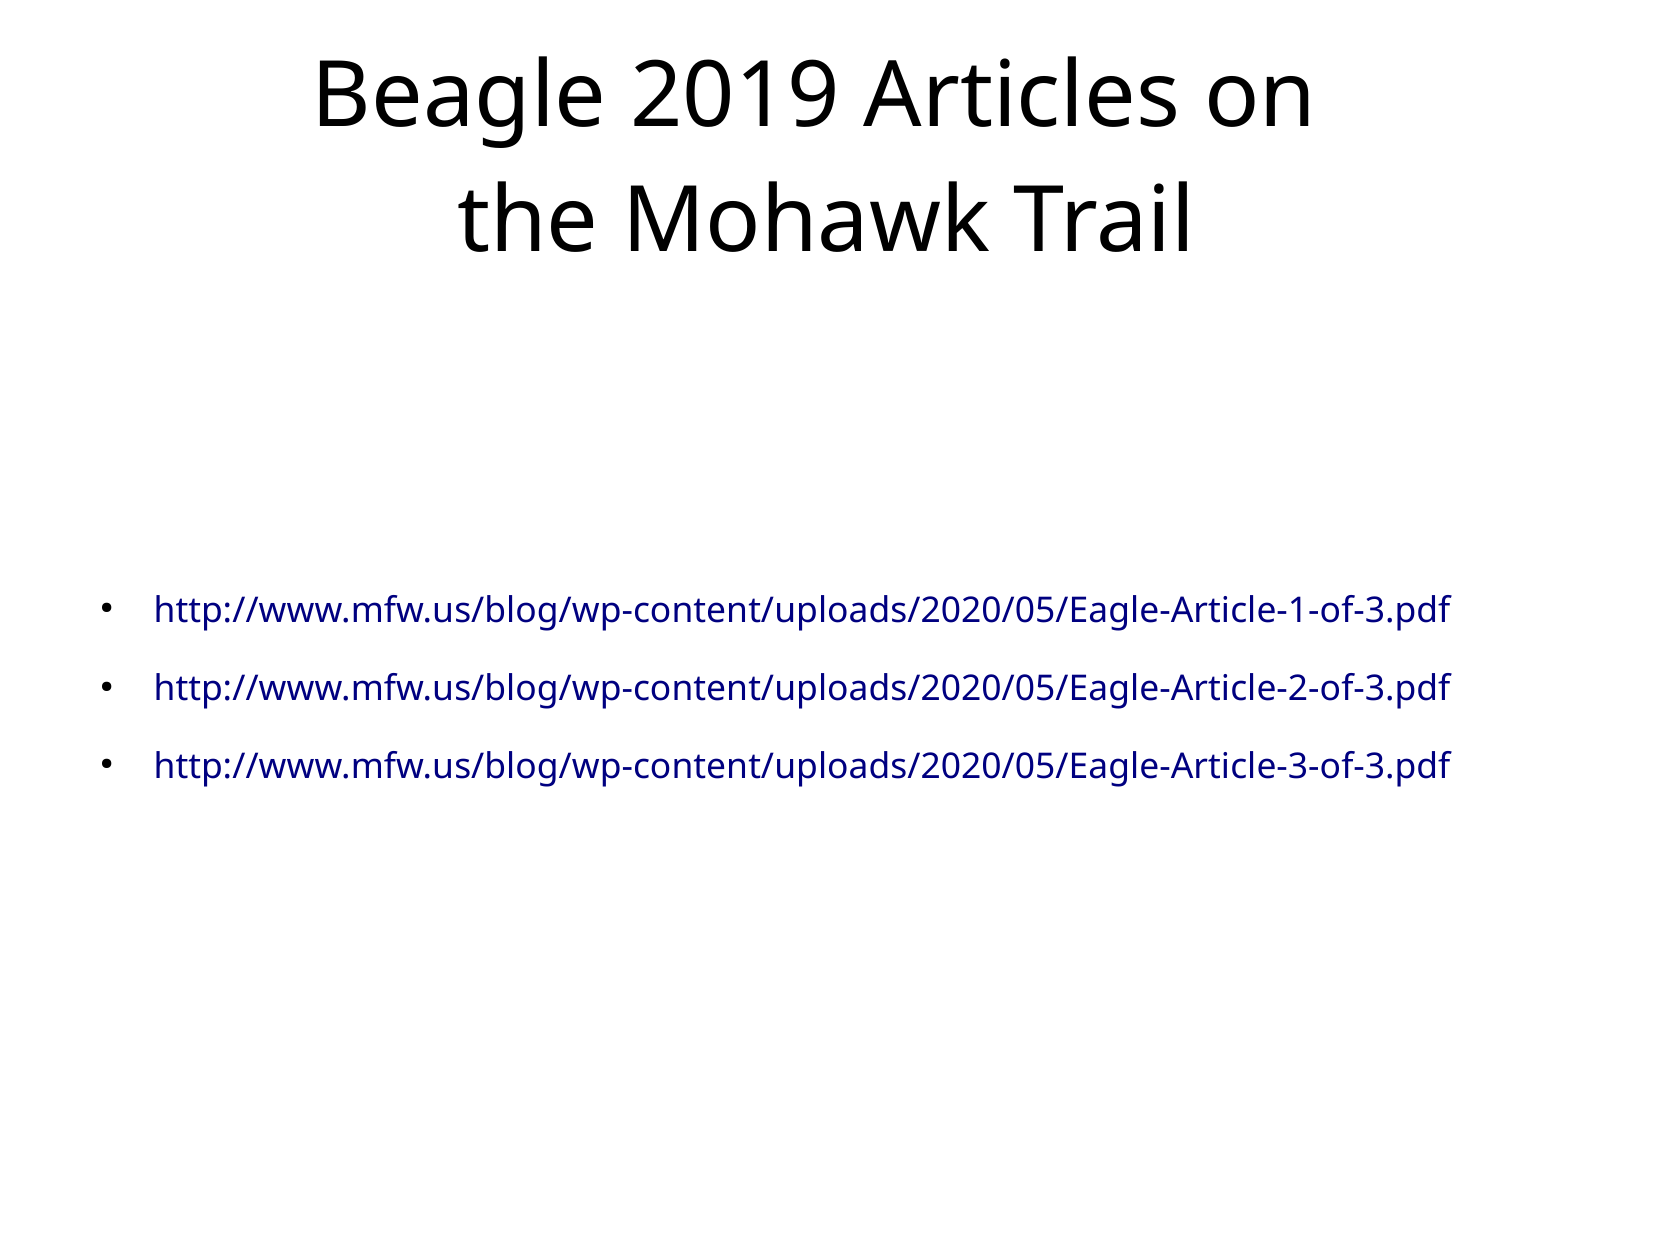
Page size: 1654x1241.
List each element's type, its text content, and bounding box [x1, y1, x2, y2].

list http://www.mfw.us/blog/wp-content/uploads/2020/05/Eagle-Article-1-of-3.pdf http://www.mfw.us/blog/wp-content/uploads/2020/05/Eagle-Article-2-of-3.pdf http://www.mfw.us/blog/wp-content/uploads/2020/05/Eagle-Article-3-of-3.pdf [82, 585, 1571, 1109]
title Beagle 2019 Articles on the Mohawk Trail [82, 41, 1571, 265]
